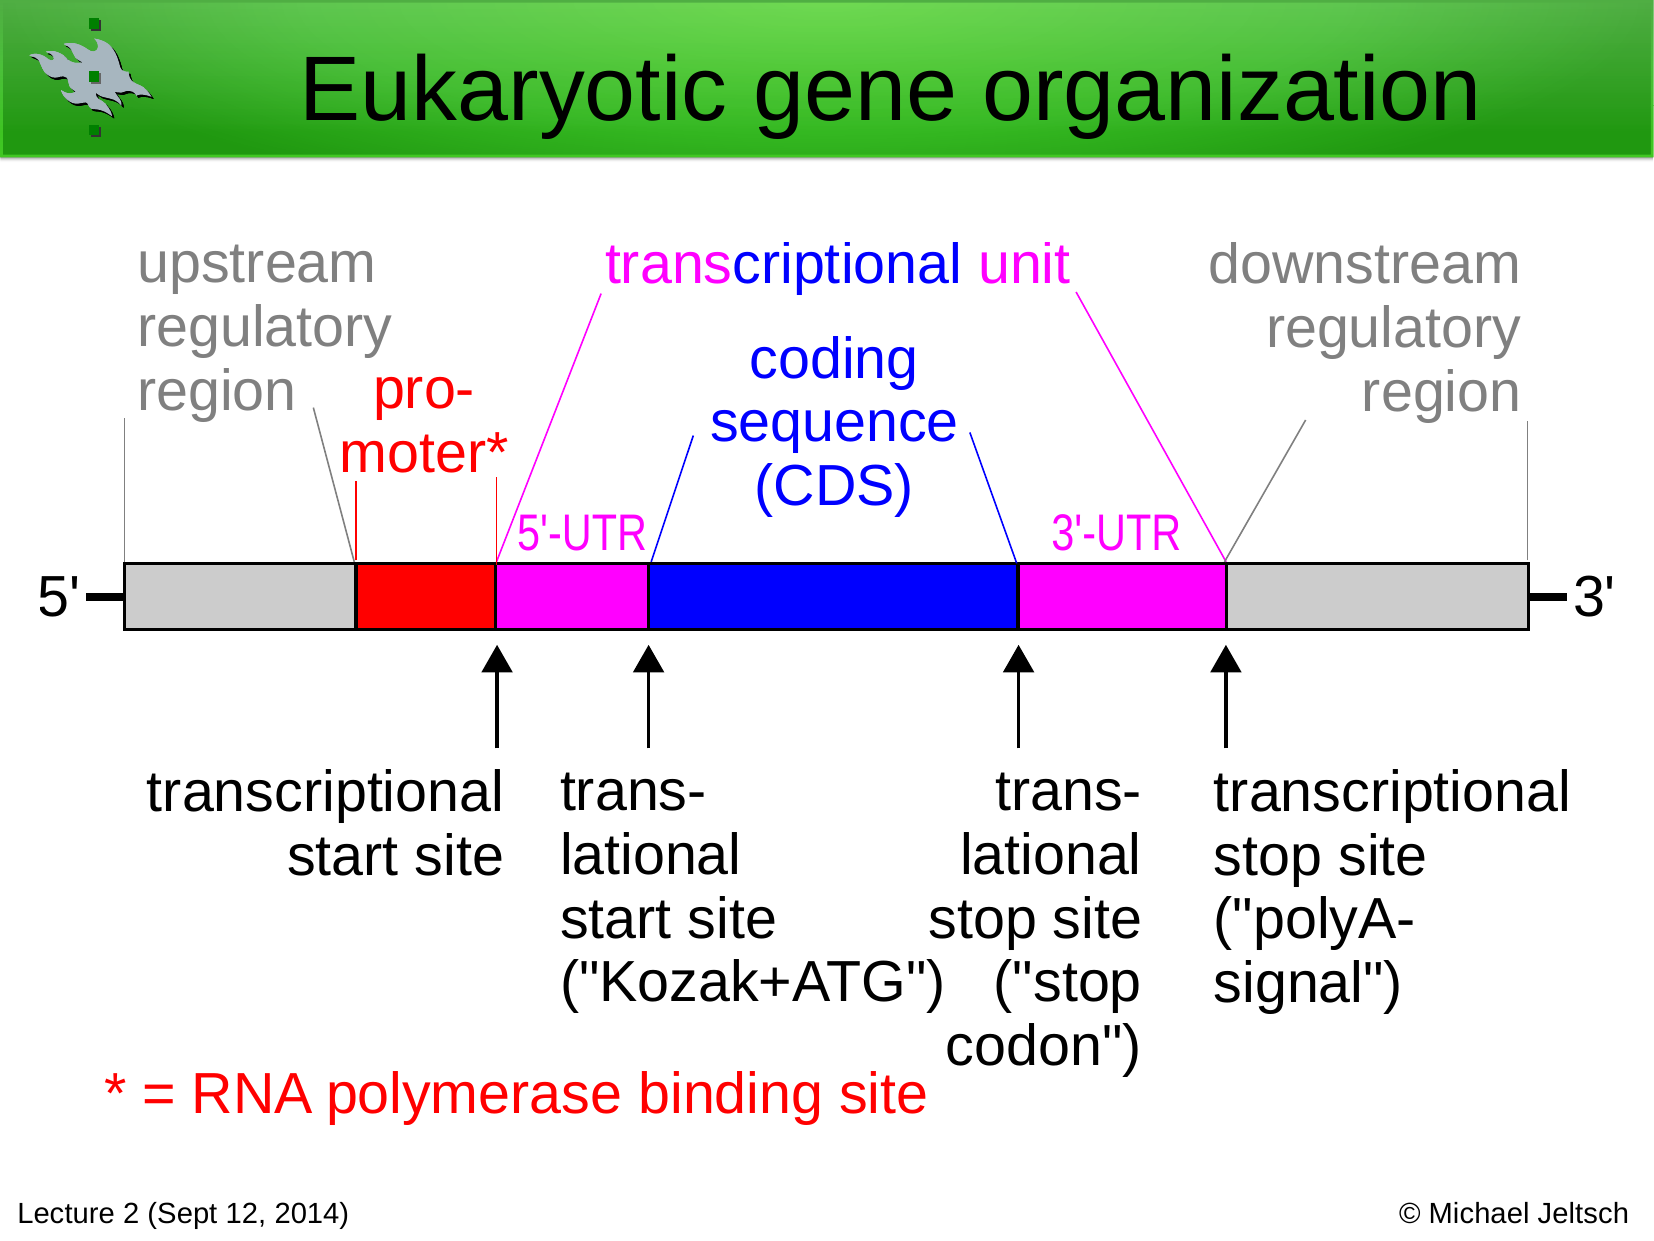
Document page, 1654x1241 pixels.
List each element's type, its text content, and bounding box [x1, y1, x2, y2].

title Eukaryotic gene organization [212, 17, 1571, 160]
picture [40, 242, 1614, 1127]
